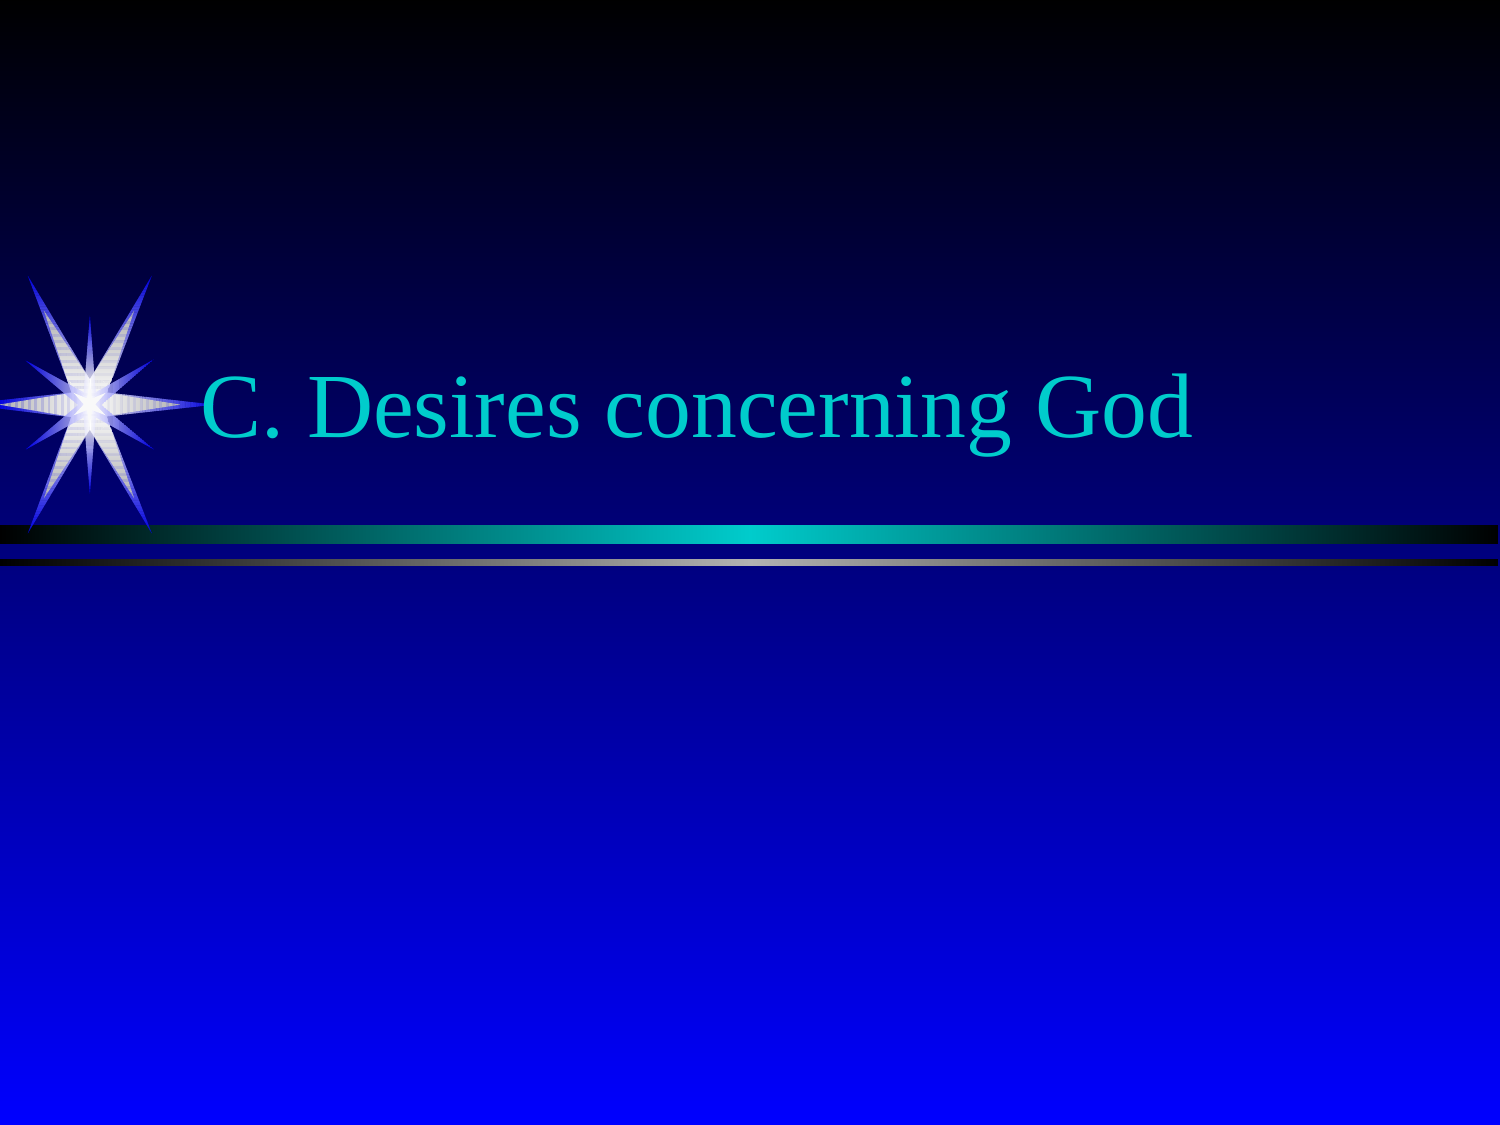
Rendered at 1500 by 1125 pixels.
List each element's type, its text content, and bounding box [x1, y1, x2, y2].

title C. Desires concerning God [200, 319, 1476, 493]
